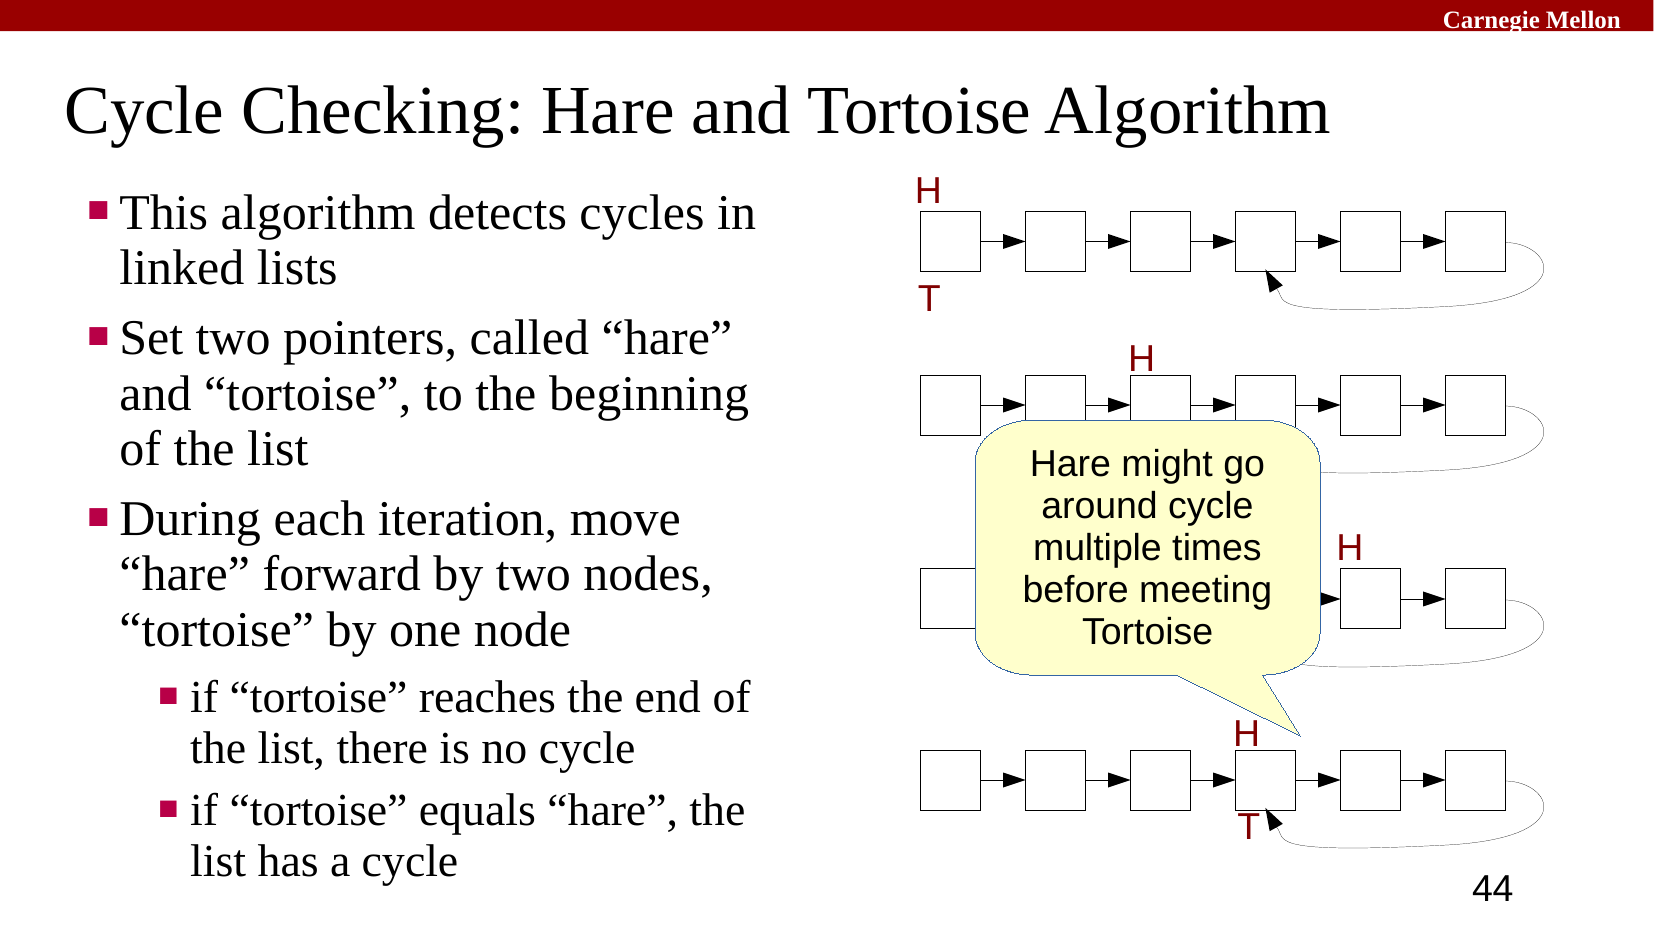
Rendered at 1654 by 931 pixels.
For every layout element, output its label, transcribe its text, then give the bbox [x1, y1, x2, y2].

text_box H [1218, 705, 1276, 762]
list This algorithm detects cycles in linked lists Set two pointers, called “hare” and “tortoise”, to the beginning of the list During each iteration, move “hare” forward by two nodes, “tortoise” by one node if “tortoise” reaches the end of the list, there is no cycle if “tortoise” equals “hare”, the list has a cycle [71, 184, 796, 916]
text_box Hare might go around cycle multiple times before meeting Tortoise [975, 420, 1321, 737]
text_box T [1222, 798, 1276, 856]
text_box T [1117, 676, 1171, 686]
text_box H [1113, 330, 1171, 387]
text_box T [903, 270, 956, 327]
title Cycle Checking: Hare and Tortoise Algorithm [64, 58, 1576, 163]
text_box H [1321, 519, 1379, 576]
text_box H [900, 162, 957, 220]
